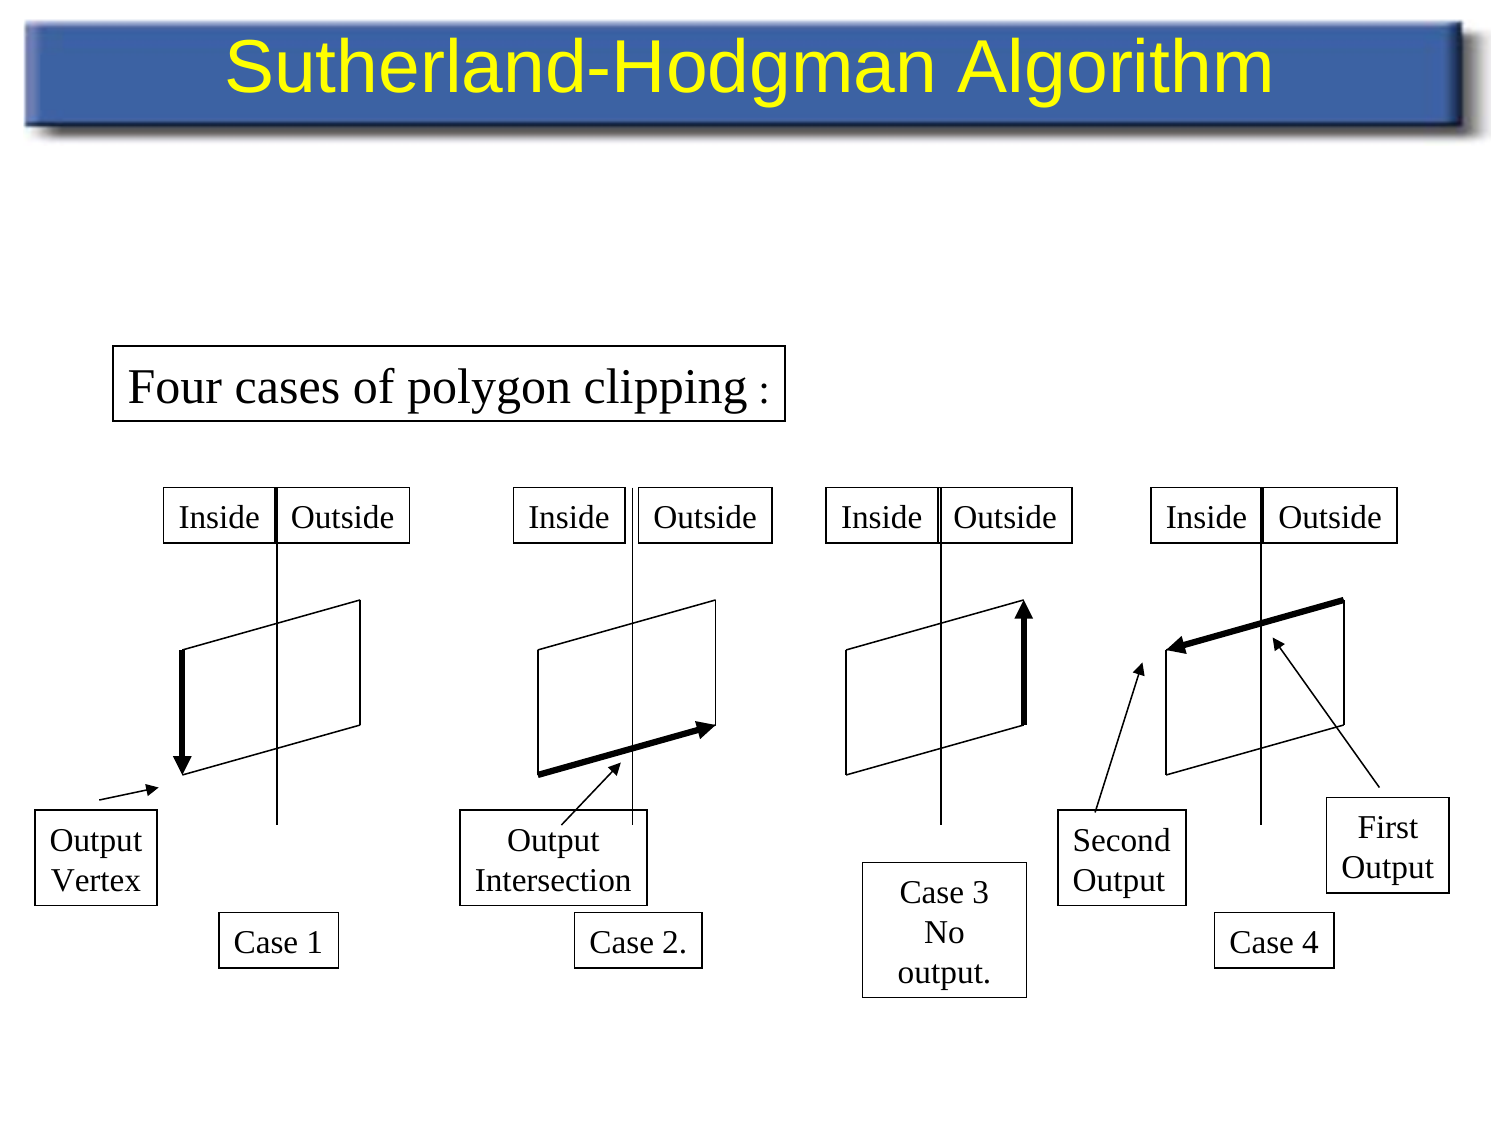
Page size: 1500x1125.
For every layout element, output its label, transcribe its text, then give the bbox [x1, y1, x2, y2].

text_box Case 4 [1214, 912, 1335, 968]
text_box Four cases of polygon clipping : [112, 345, 785, 422]
text_box Output Intersection [459, 810, 647, 906]
text_box Outside [638, 487, 773, 543]
text_box Outside [276, 487, 410, 543]
text_box Inside [163, 487, 275, 543]
picture [23, 18, 1491, 146]
text_box Second Output [1058, 810, 1187, 906]
text_box Case 3 No output. [862, 862, 1027, 998]
text_box Case 1 [218, 912, 339, 968]
text_box Outside [1263, 487, 1398, 543]
text_box Inside [513, 487, 625, 543]
text_box Case 2. [574, 912, 703, 968]
text_box Outside [938, 487, 1073, 543]
text_box Inside [826, 487, 938, 543]
text_box Output Vertex [34, 810, 158, 906]
text_box Sutherland-Hodgman Algorithm [112, 0, 1388, 125]
text_box Inside [1151, 487, 1263, 543]
text_box First Output [1326, 797, 1450, 893]
